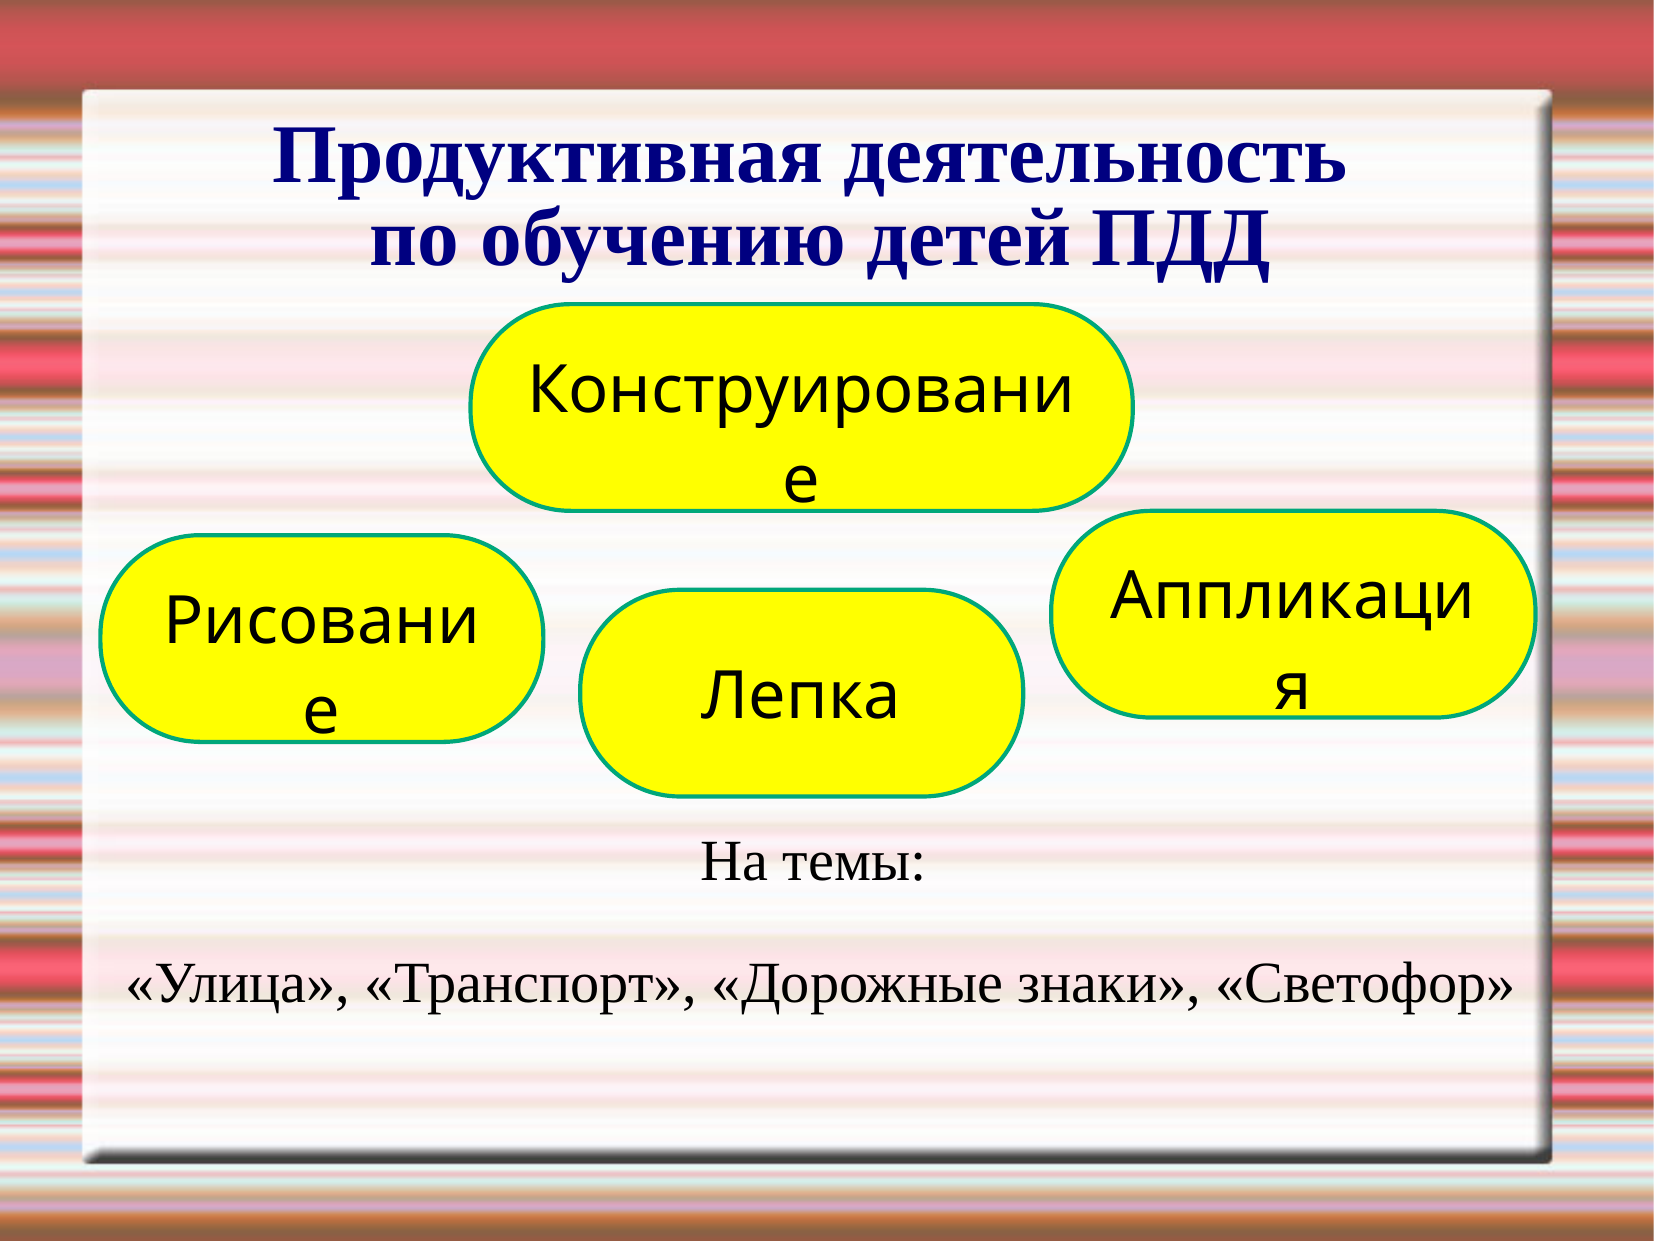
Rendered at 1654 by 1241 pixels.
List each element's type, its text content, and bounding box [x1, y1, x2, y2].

text_box Конструирование [470, 304, 1133, 511]
text_box Лепка [580, 589, 1024, 797]
text_box Продуктивная деятельность по обучению детей ПДД На темы: «Улица», «Транспорт», «Дорожные знаки», «Светофор» [58, 88, 1583, 1129]
text_box Аппликация [1051, 510, 1536, 718]
text_box Рисование [100, 535, 544, 742]
